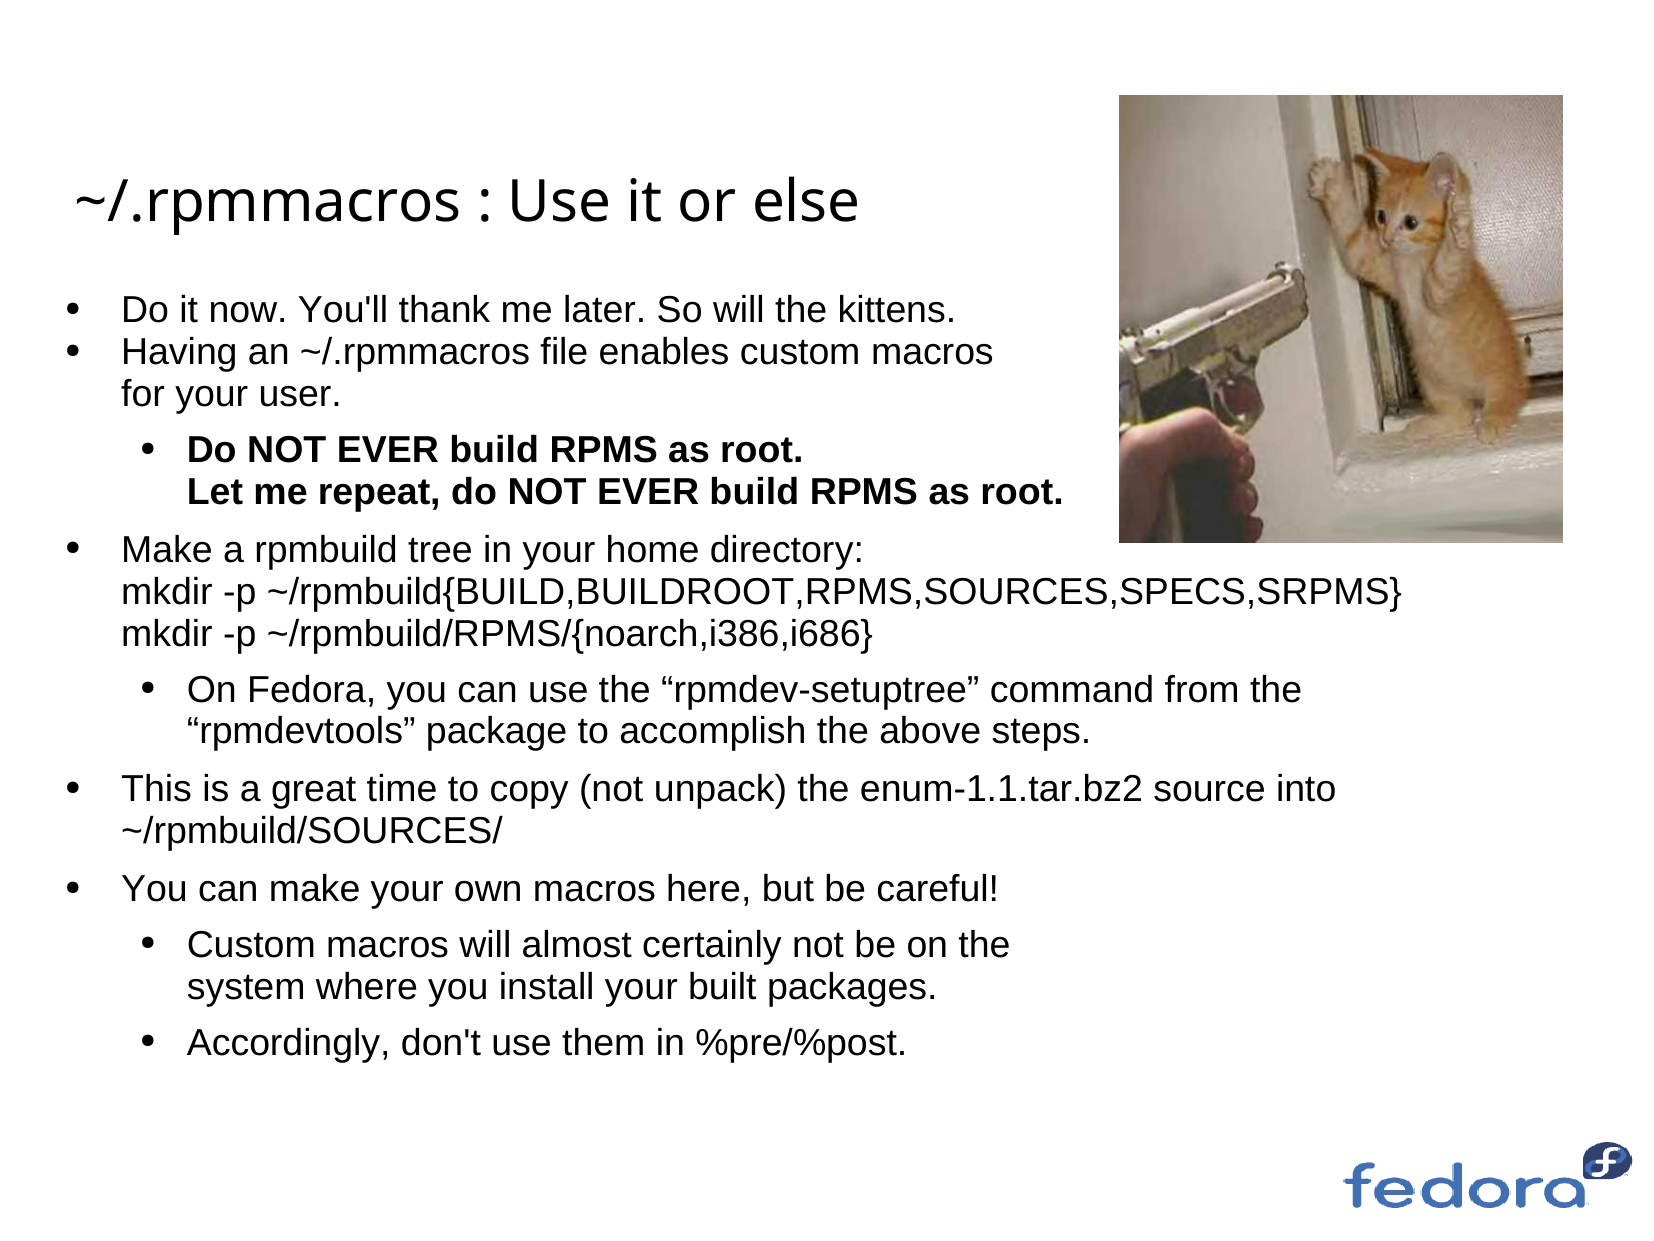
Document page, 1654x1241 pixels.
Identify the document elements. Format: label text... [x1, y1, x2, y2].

list Do it now. You'll thank me later. So will the kittens. Having an ~/.rpmmacros file enables custom macros for your user. Do NOT EVER build RPMS as root. Let me repeat, do NOT EVER build RPMS as root. Make a rpmbuild tree in your home directory: mkdir -p ~/rpmbuild{BUILD,BUILDROOT,RPMS,SOURCES,SPECS,SRPMS} mkdir -p ~/rpmbuild/RPMS/{noarch,i386,i686} On Fedora, you can use the “rpmdev-setuptree” command from the “rpmdevtools” package to accomplish the above steps. This is a great time to copy (not unpack) the enum-1.1.tar.bz2 source into ~/rpmbuild/SOURCES/ You can make your own macros here, but be careful! Custom macros will almost certainly not be on the system where you install your built packages. Accordingly, don't use them in %pre/%post. [65, 288, 1458, 1198]
picture [1332, 1124, 1651, 1227]
title ~/.rpmmacros : Use it or else [74, 140, 1119, 259]
picture [1119, 95, 1563, 543]
